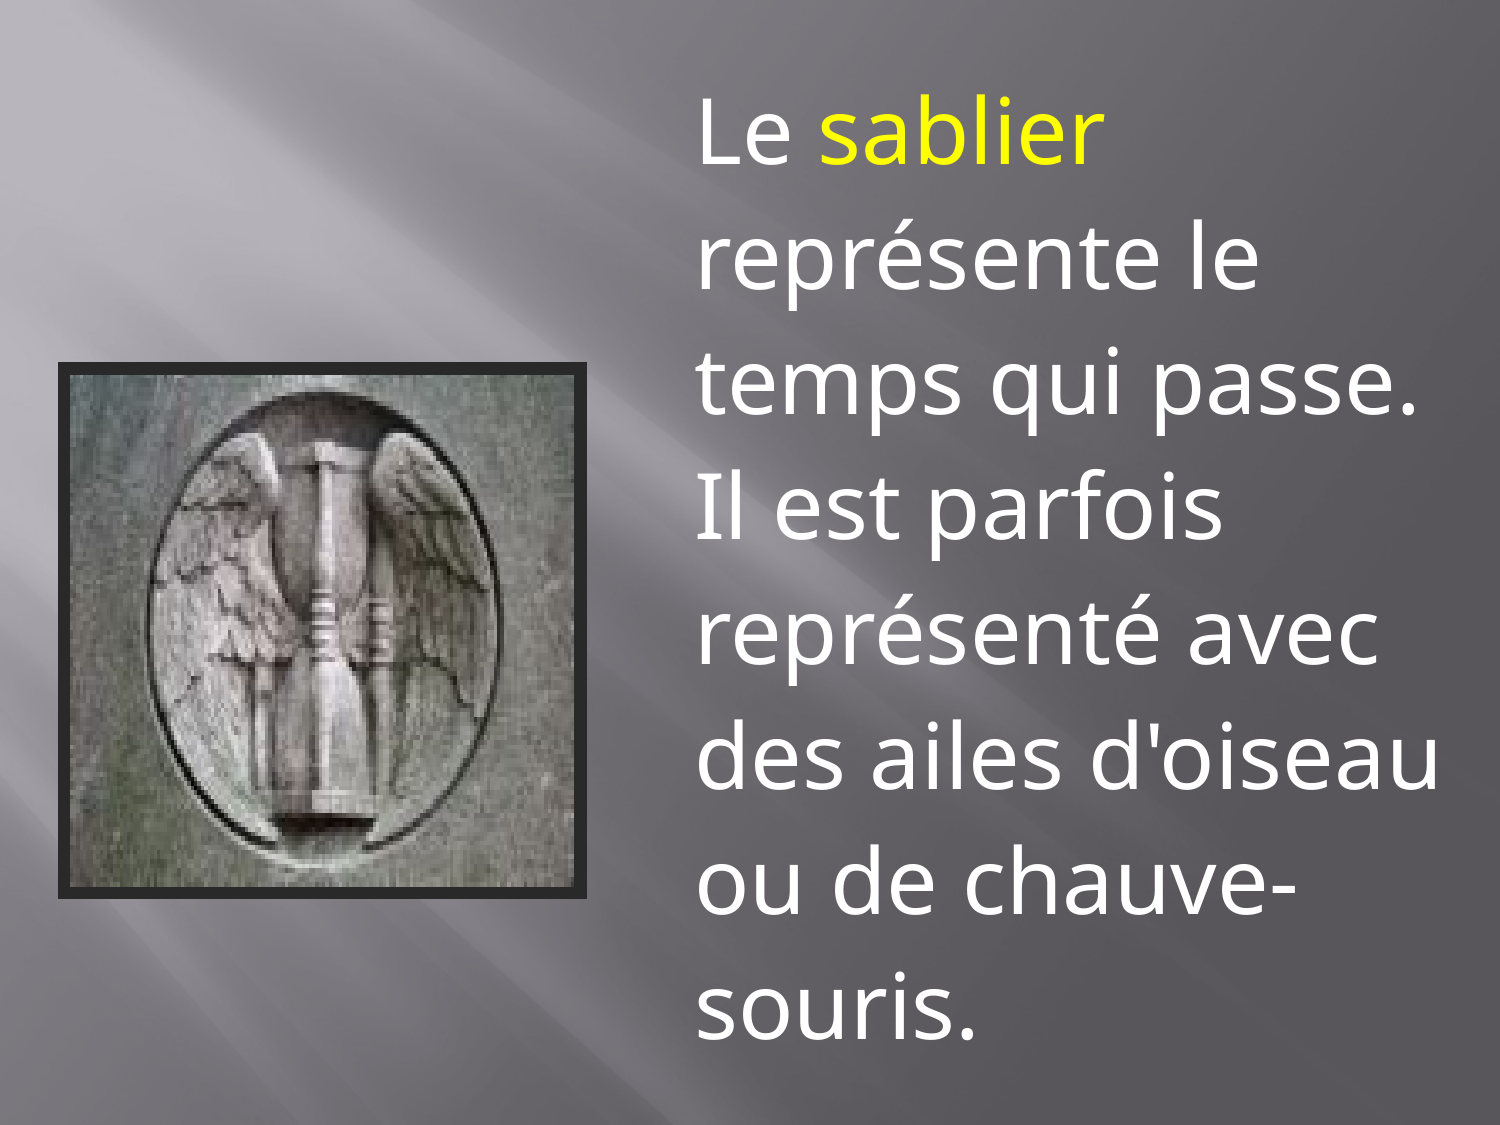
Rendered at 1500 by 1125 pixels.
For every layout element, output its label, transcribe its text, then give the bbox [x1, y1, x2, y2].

text_box Le sablier représente le temps qui passe. Il est parfois représenté avec des ailes d'oiseau ou de chauve-souris. [679, 59, 1465, 1125]
picture [0, 0, 1500, 1125]
